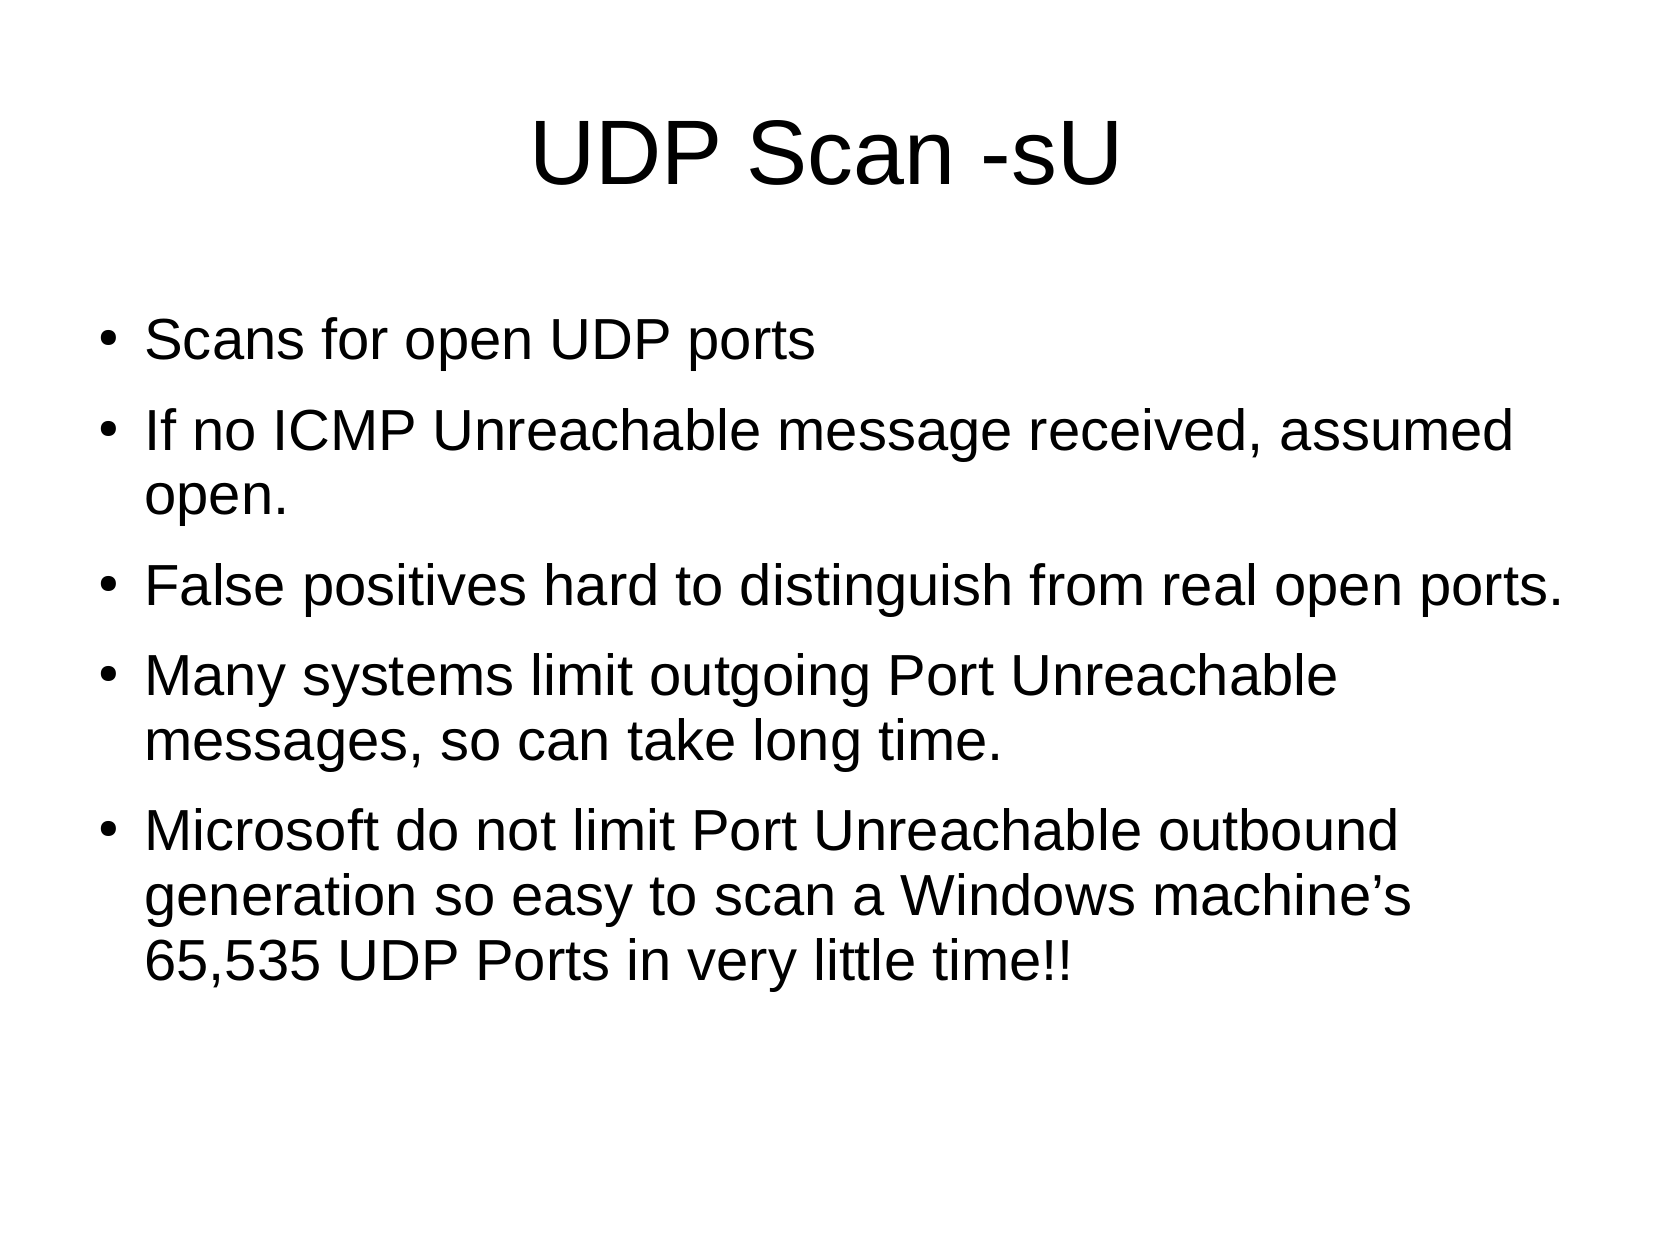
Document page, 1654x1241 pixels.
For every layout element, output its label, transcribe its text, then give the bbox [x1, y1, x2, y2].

list Scans for open UDP ports If no ICMP Unreachable message received, assumed open. False positives hard to distinguish from real open ports. Many systems limit outgoing Port Unreachable messages, so can take long time. Microsoft do not limit Port Unreachable outbound generation so easy to scan a Windows machine’s 65,535 UDP Ports in very little time!! [82, 290, 1571, 1010]
title UDP Scan -sU [82, 49, 1571, 257]
